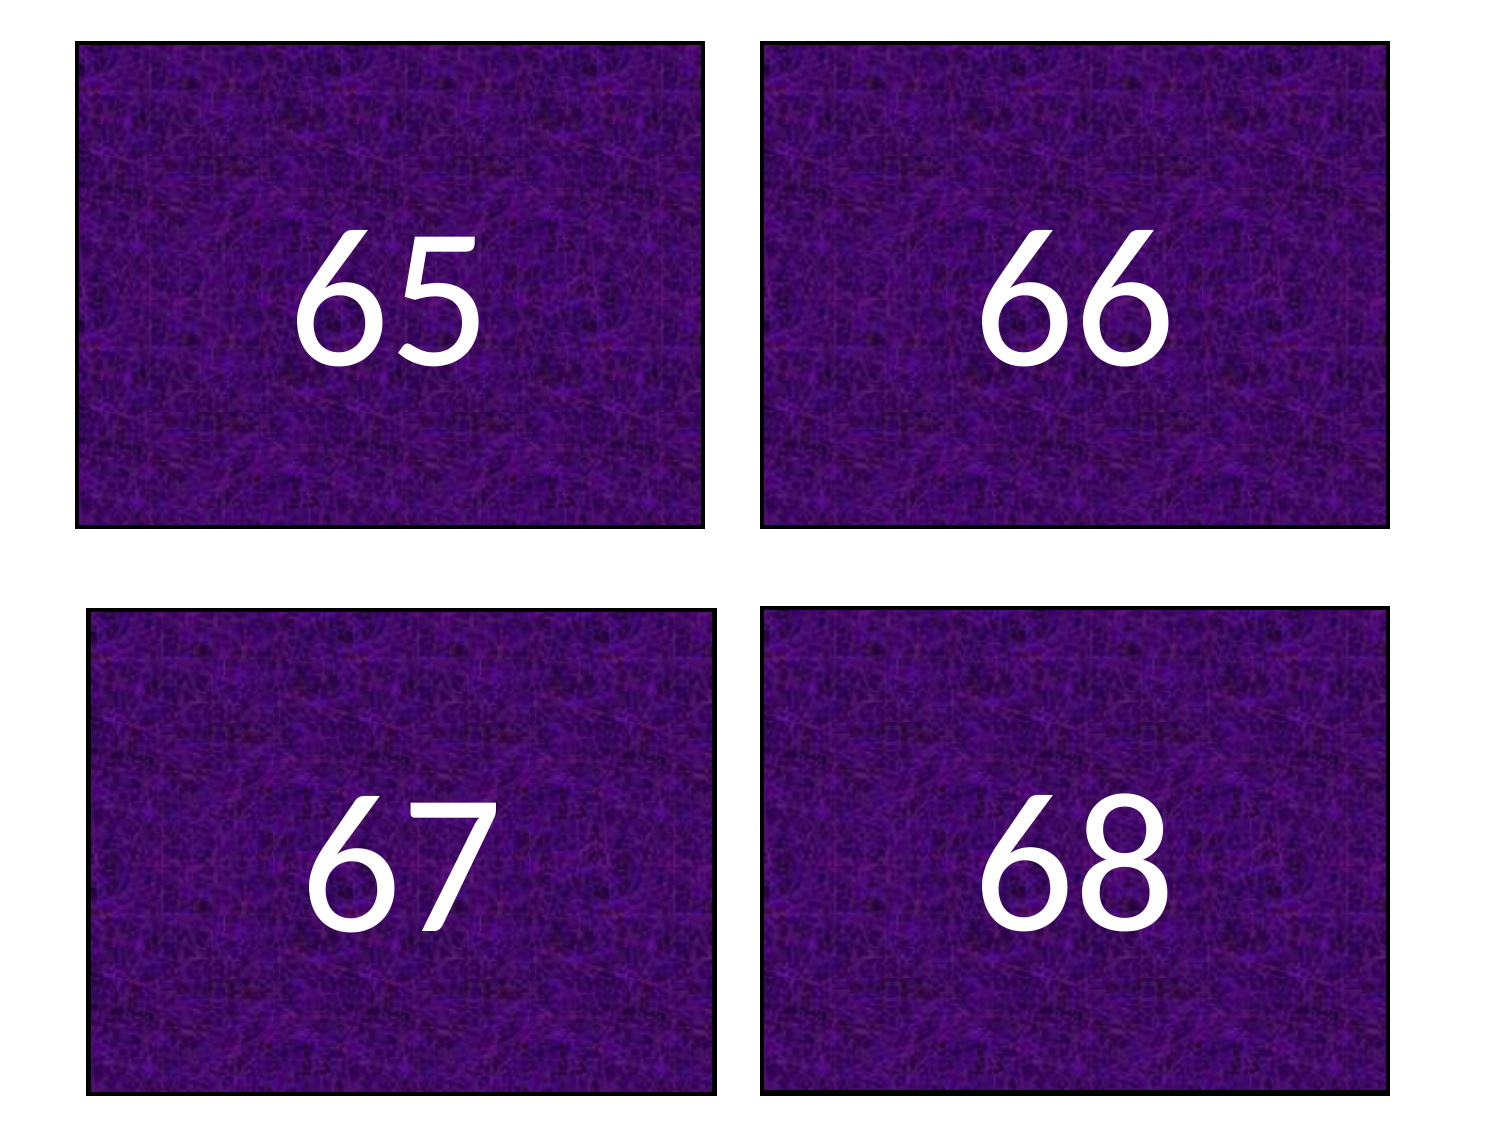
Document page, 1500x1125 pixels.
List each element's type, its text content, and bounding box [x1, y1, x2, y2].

text_box 65 [76, 42, 703, 528]
text_box 68 [761, 608, 1388, 1093]
text_box 67 [88, 609, 715, 1094]
text_box 66 [761, 42, 1388, 528]
